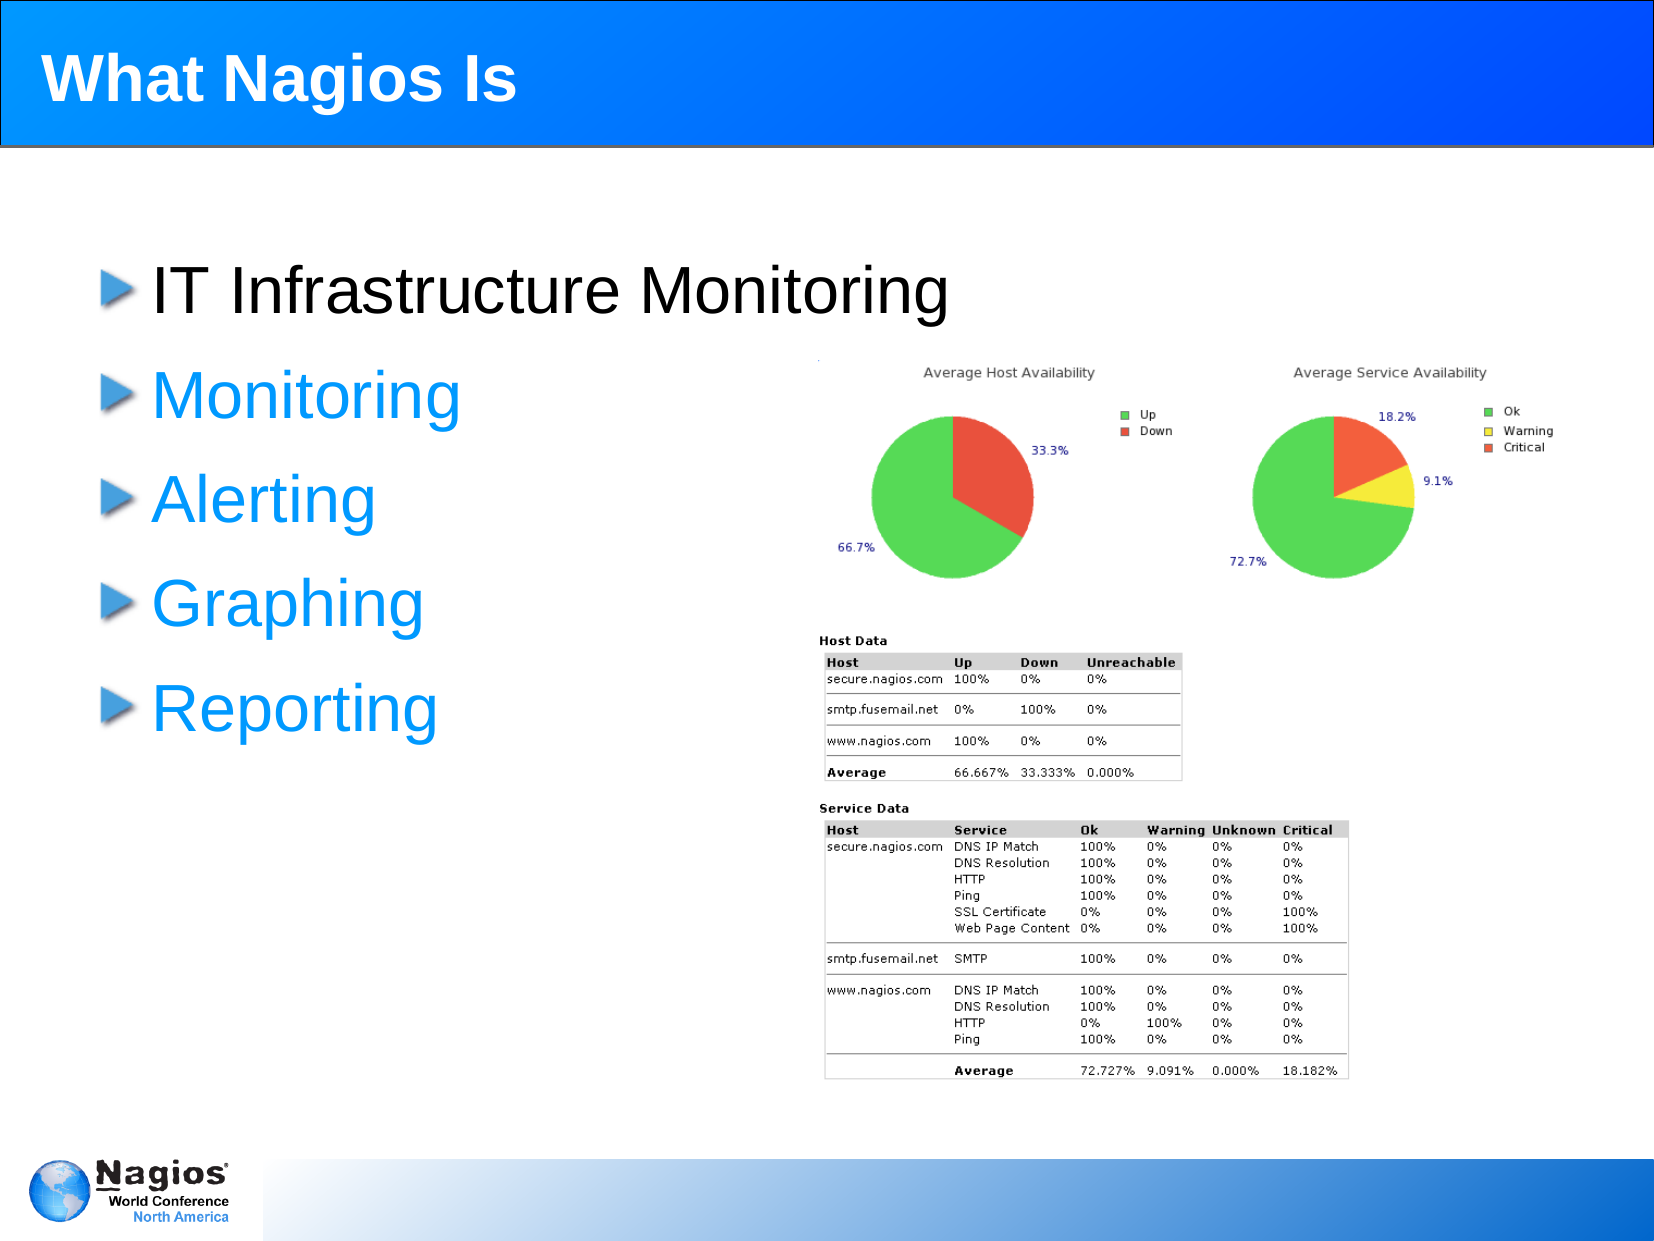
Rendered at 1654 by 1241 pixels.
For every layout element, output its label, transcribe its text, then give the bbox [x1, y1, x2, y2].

list IT Infrastructure Monitoring Monitoring Alerting Graphing Reporting [80, 253, 1569, 1072]
title What Nagios Is [41, 29, 1248, 127]
picture [818, 360, 1569, 1087]
picture [29, 1159, 229, 1235]
